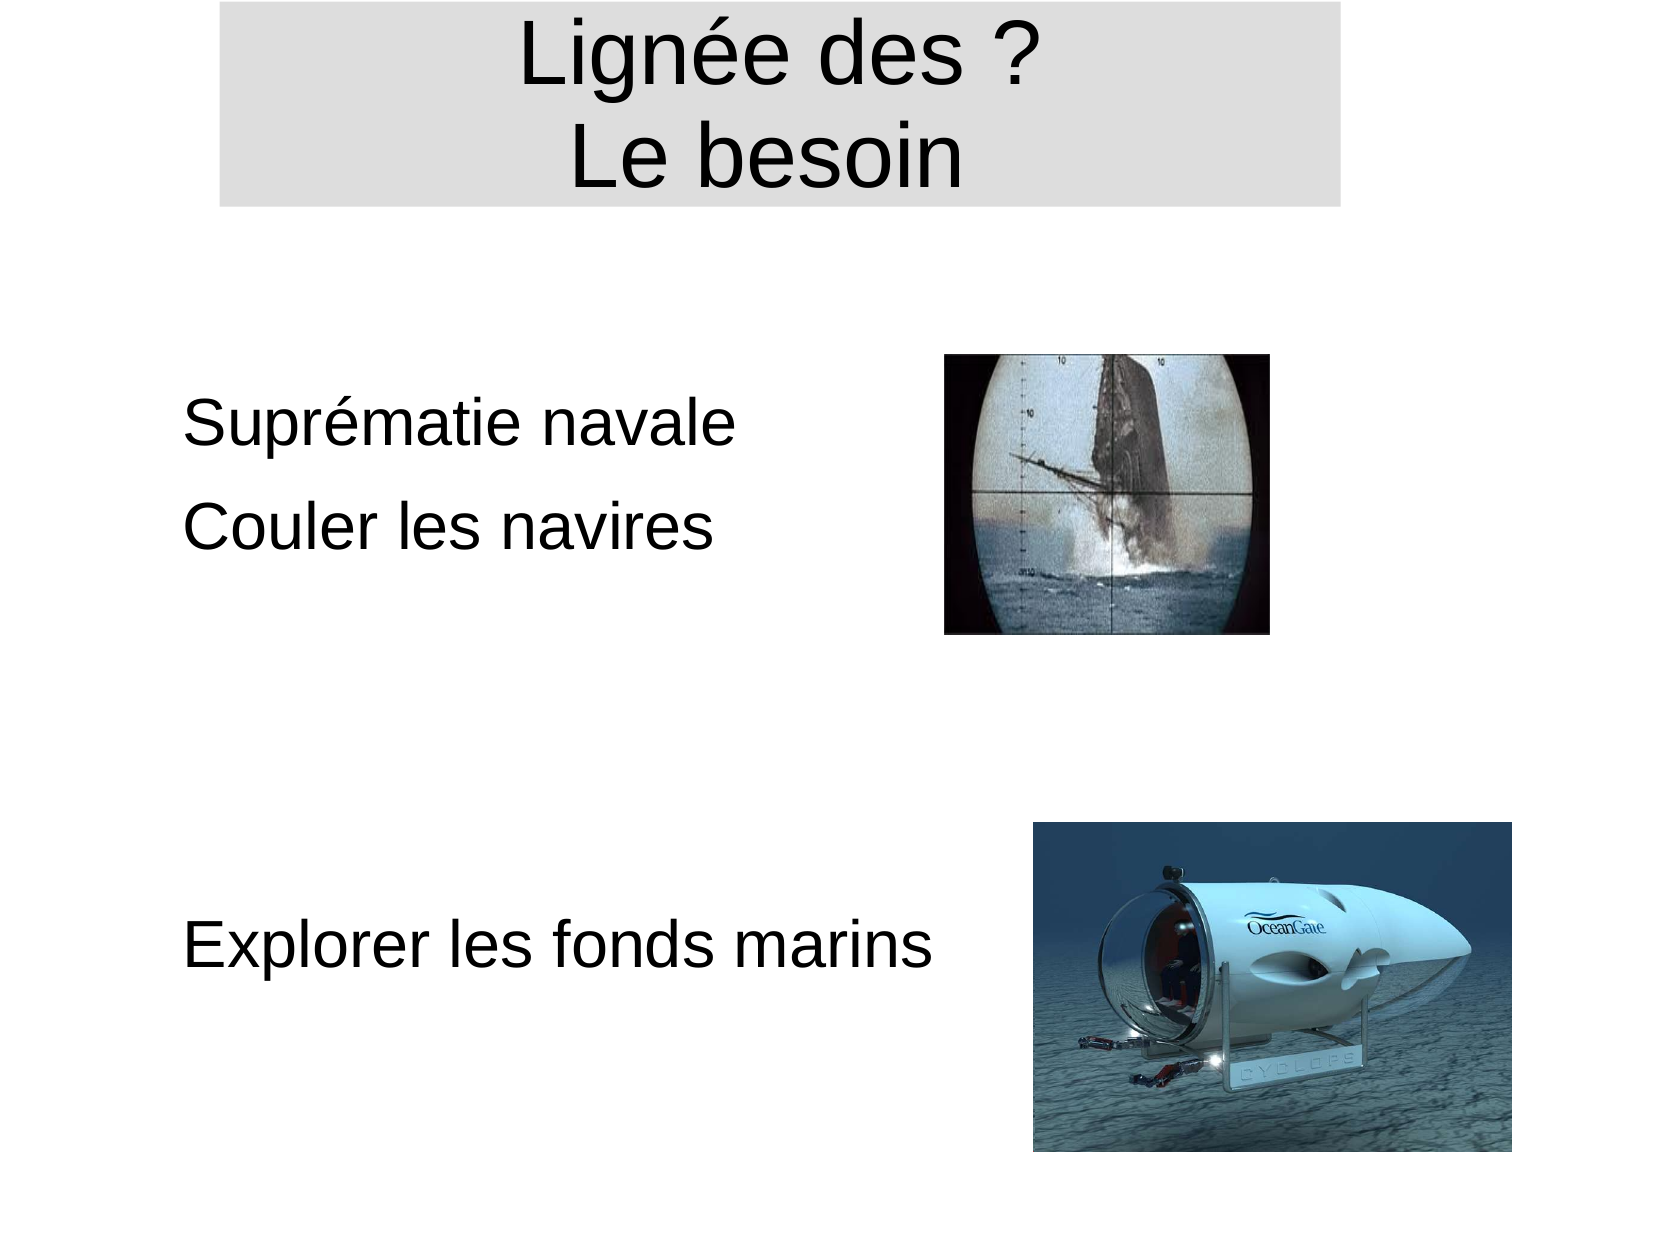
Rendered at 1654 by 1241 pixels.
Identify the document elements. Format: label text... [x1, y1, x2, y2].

list Suprématie navale Couler les navires Explorer les fonds marins [182, 385, 1595, 1152]
picture [1033, 822, 1512, 1152]
title Lignée des ? Le besoin [219, 1, 1341, 207]
picture [944, 354, 1270, 635]
